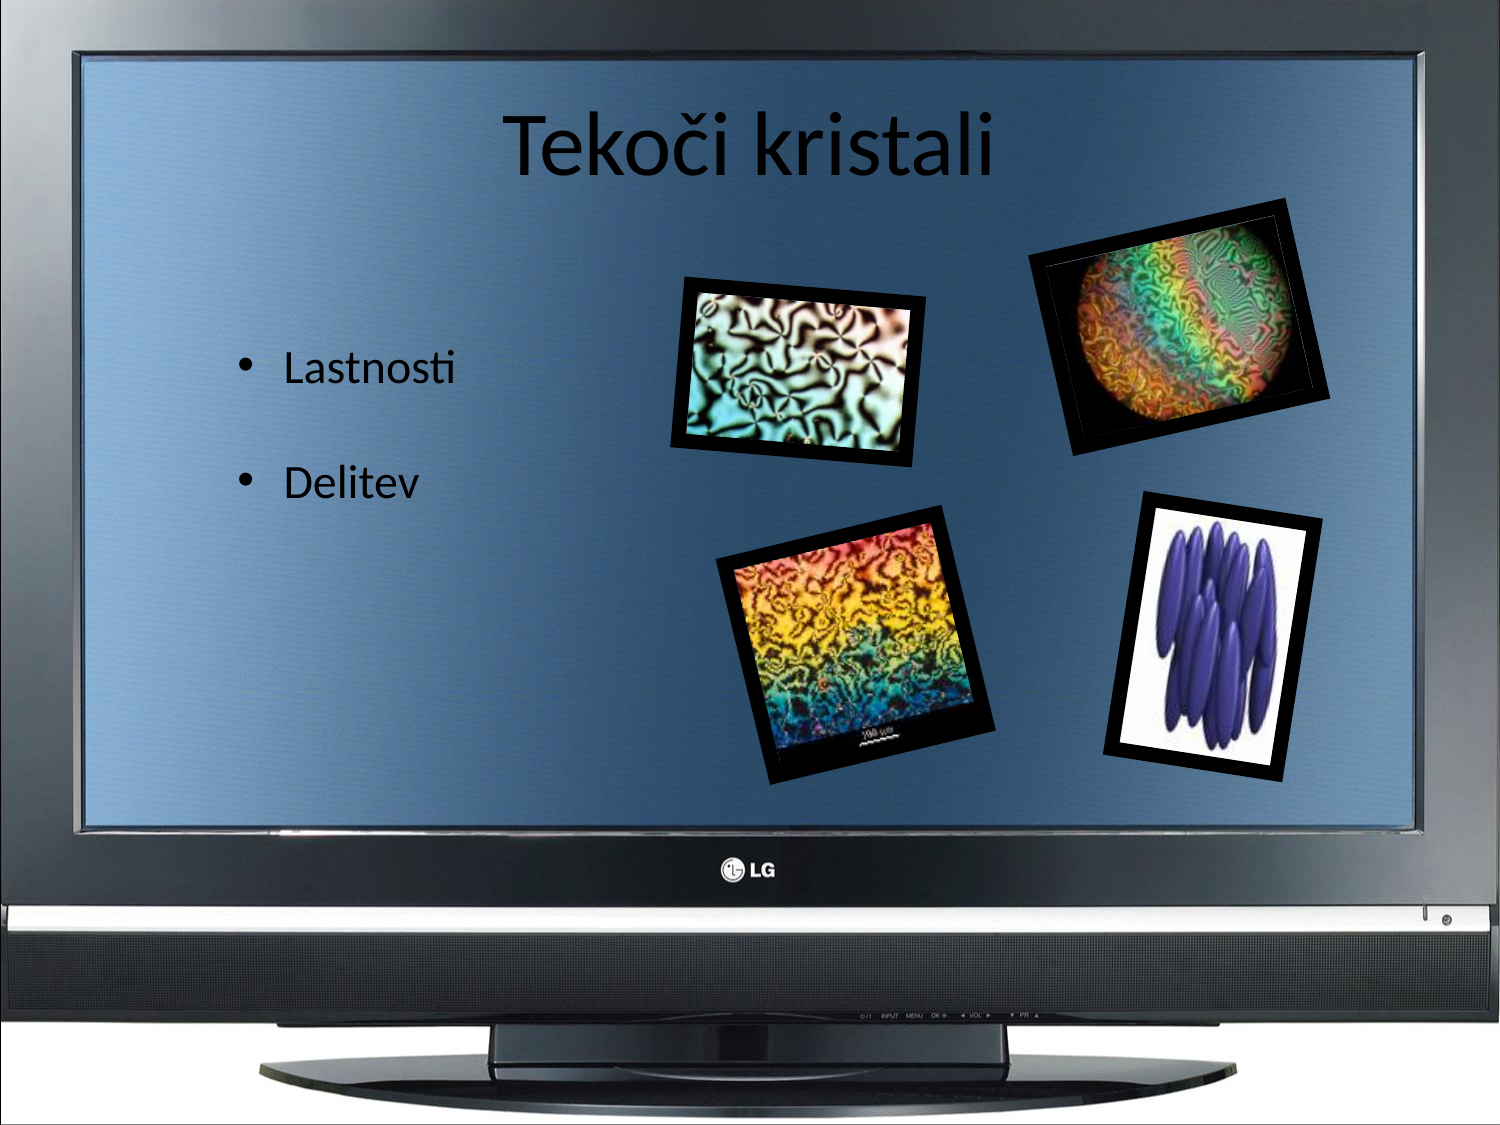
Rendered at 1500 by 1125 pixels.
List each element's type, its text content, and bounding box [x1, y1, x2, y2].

title Tekoči kristali [75, 45, 1425, 233]
picture [0, 0, 1500, 1125]
text_box Lastnosti Delitev [222, 328, 762, 631]
